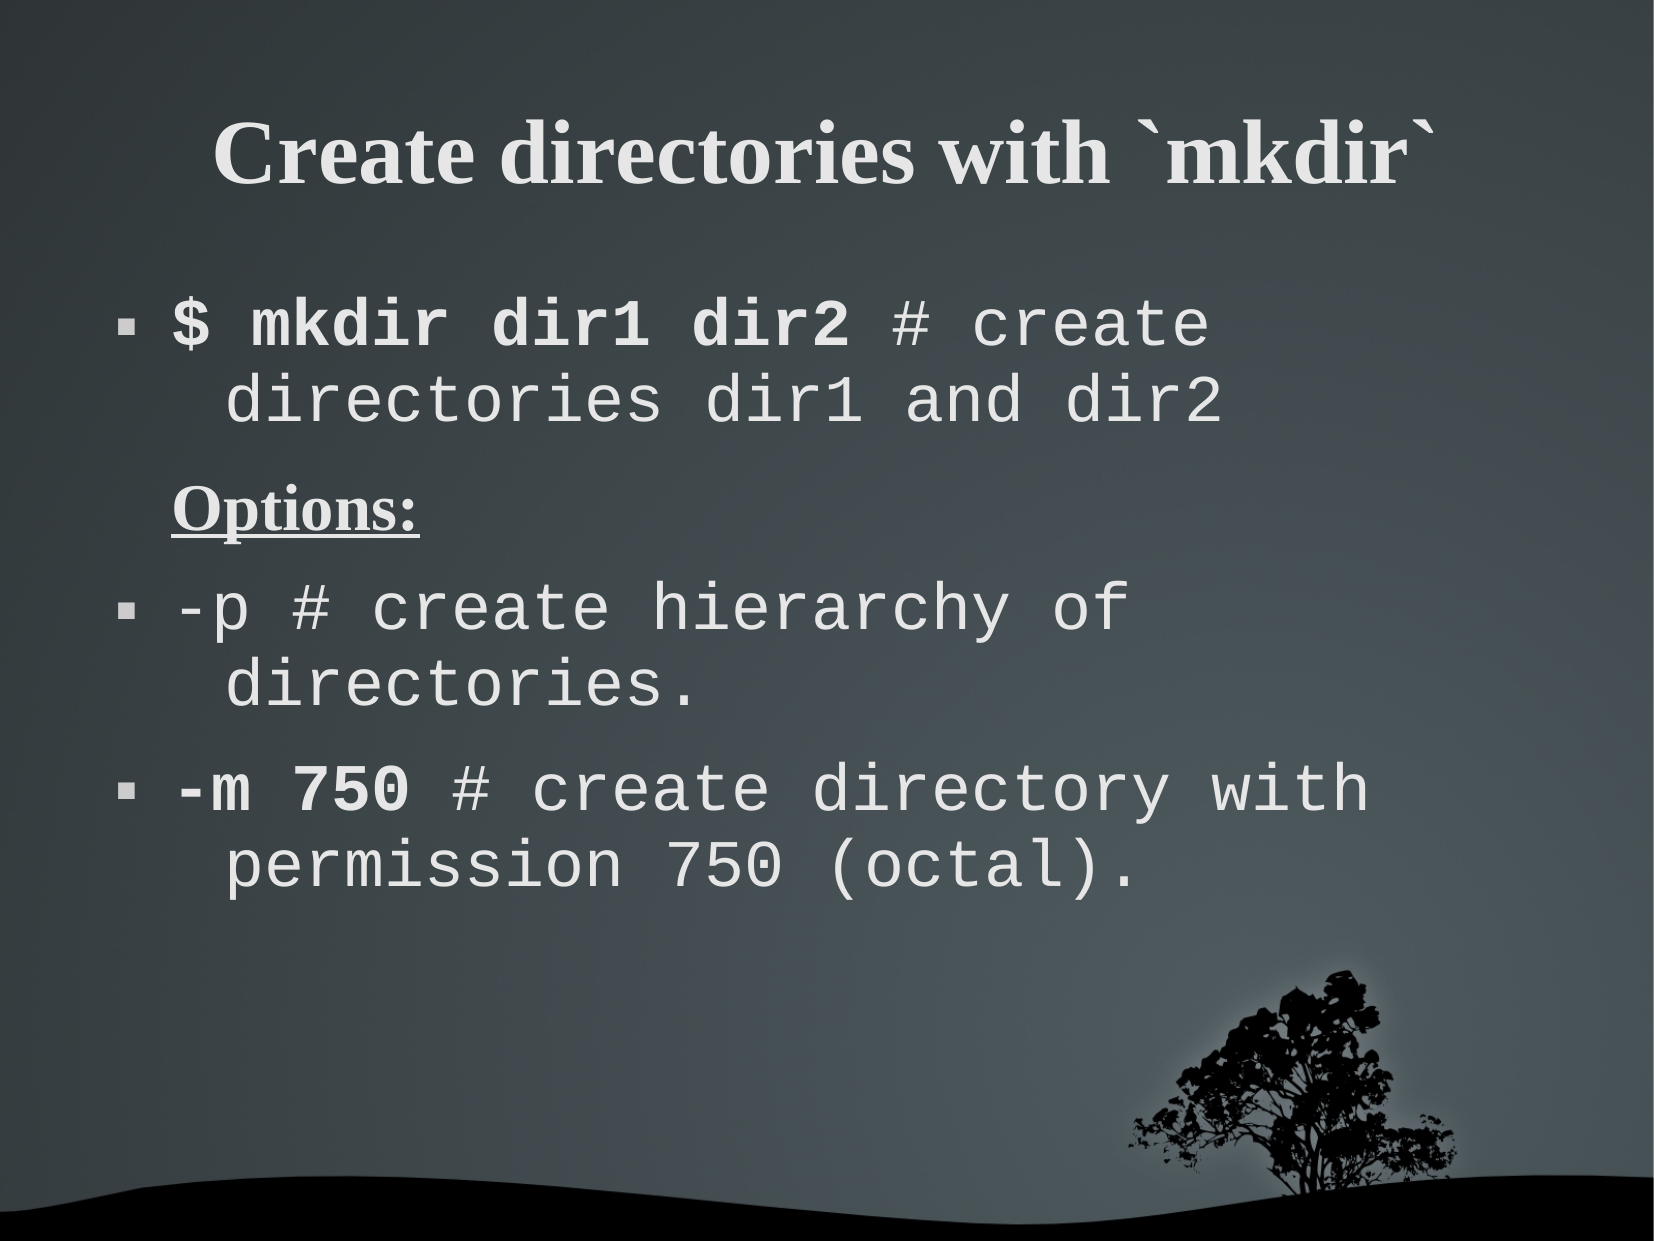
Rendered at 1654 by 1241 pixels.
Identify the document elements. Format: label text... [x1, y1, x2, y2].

list $ mkdir dir1 dir2 # create directories dir1 and dir2 Options: -p # create hierarchy of directories. -m 750 # create directory with permission 750 (octal). [82, 290, 1571, 1109]
picture [0, 0, 1654, 1241]
title Create directories with `mkdir` [82, 49, 1571, 257]
